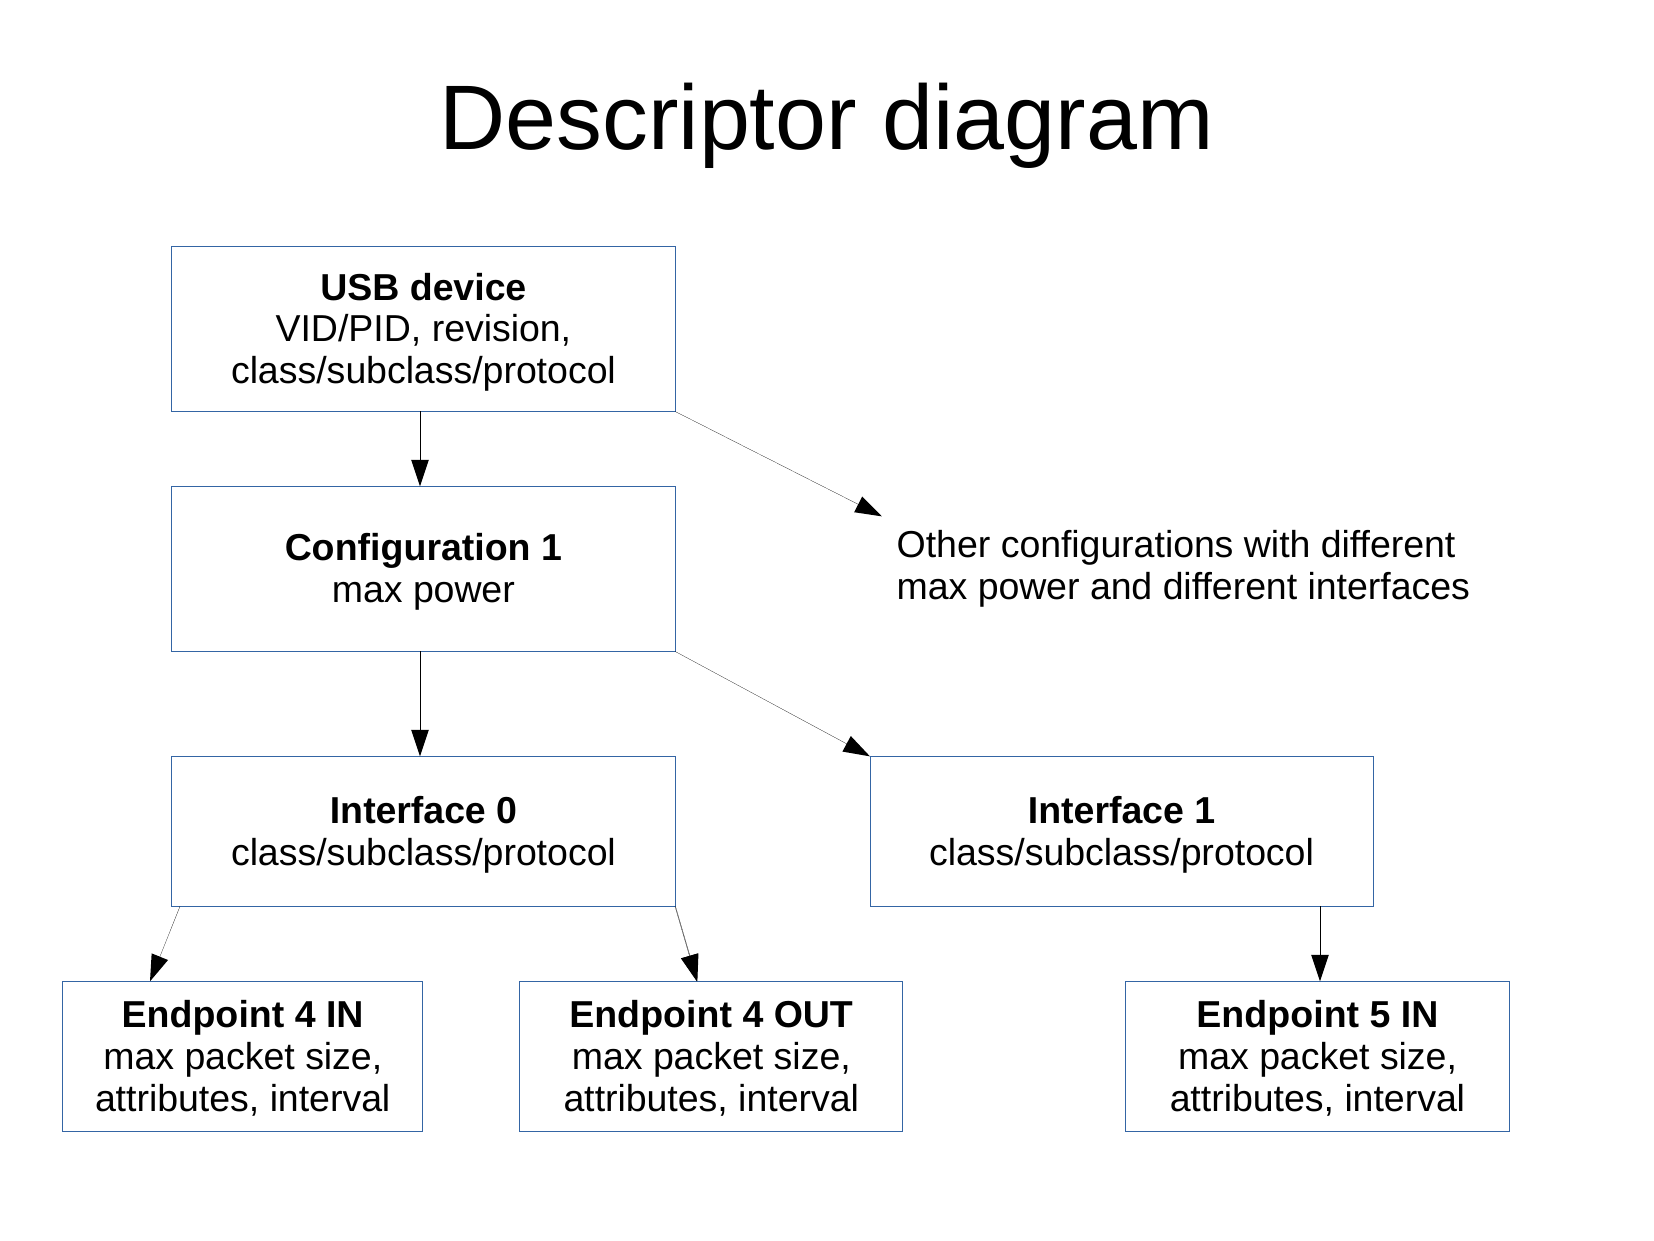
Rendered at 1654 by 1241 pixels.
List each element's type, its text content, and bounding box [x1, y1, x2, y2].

title Descriptor diagram [82, 13, 1571, 222]
text_box Interface 0 class/subclass/protocol [171, 756, 676, 907]
text_box Interface 1 class/subclass/protocol [870, 756, 1374, 907]
text_box Endpoint 4 OUT max packet size, attributes, interval [519, 981, 903, 1132]
text_box Endpoint 4 IN max packet size, attributes, interval [62, 981, 423, 1132]
text_box Endpoint 5 IN max packet size, attributes, interval [1125, 981, 1510, 1132]
text_box Configuration 1 max power [171, 486, 676, 652]
text_box Other configurations with different max power and different interfaces [881, 516, 1486, 616]
text_box USB device VID/PID, revision, class/subclass/protocol [171, 246, 676, 412]
